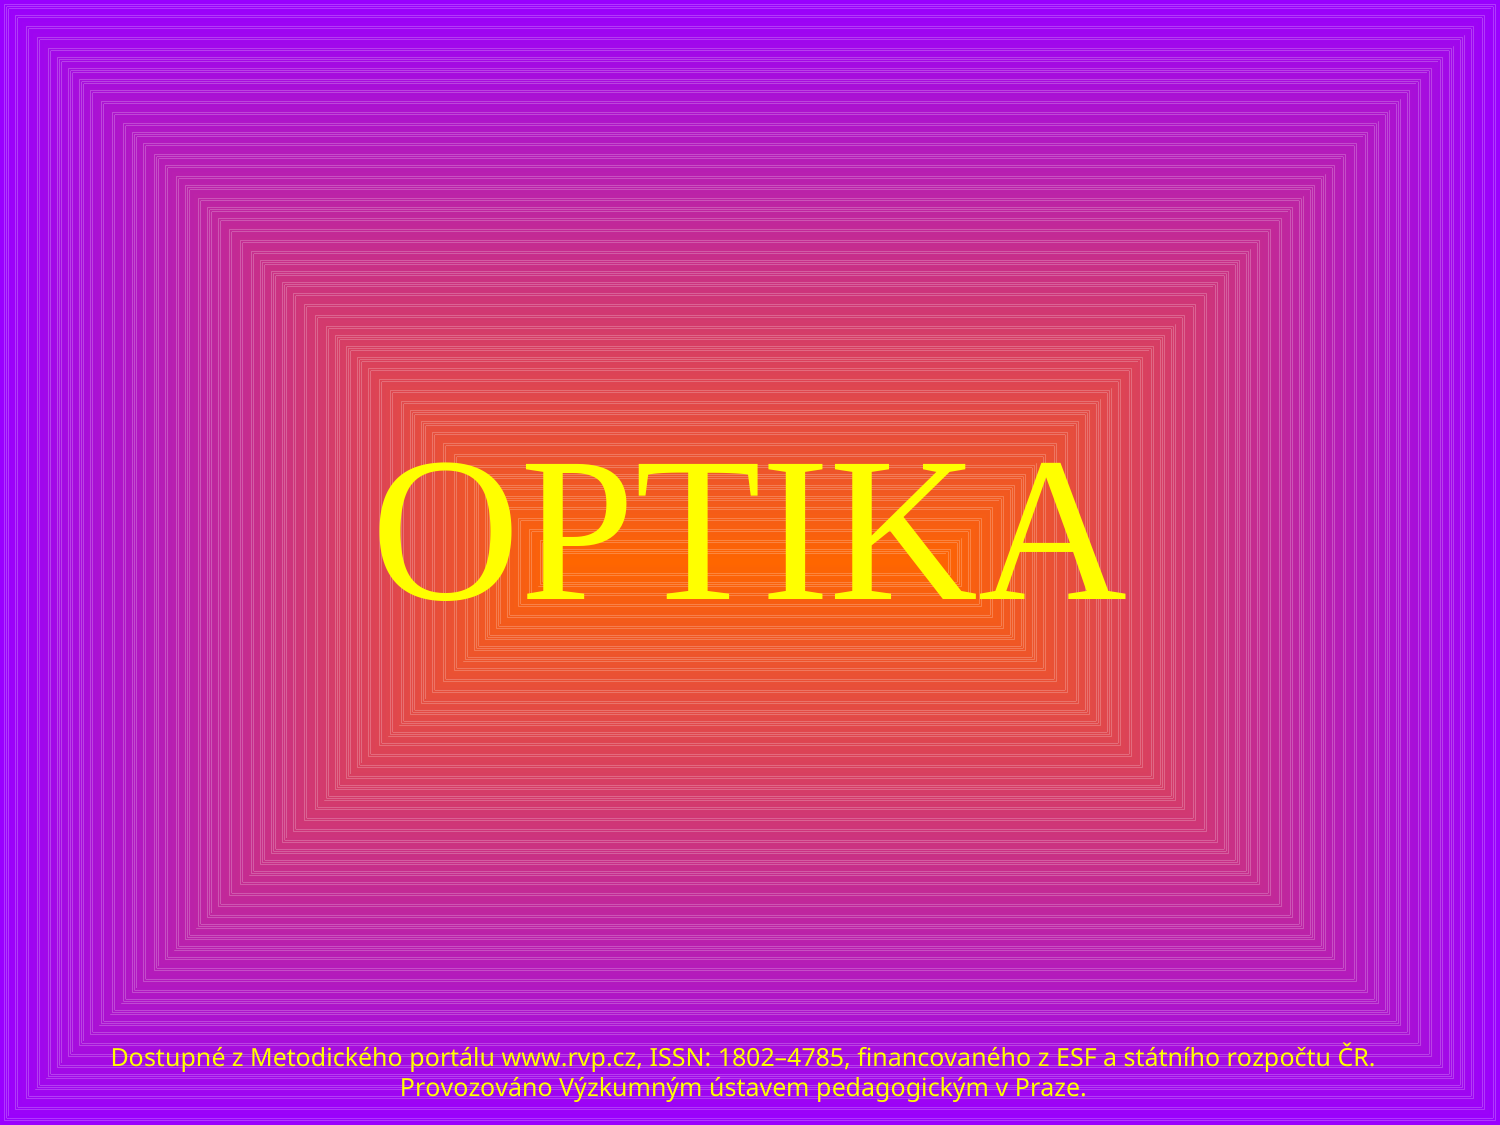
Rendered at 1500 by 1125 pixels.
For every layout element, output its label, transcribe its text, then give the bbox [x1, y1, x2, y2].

text_box OPTIKA [0, 385, 1500, 649]
text_box Dostupné z Metodického portálu www.rvp.cz, ISSN: 1802–4785, financovaného z ESF a státního rozpočtu ČR. Provozováno Výzkumným ústavem pedagogickým v Praze. [35, 1041, 1454, 1102]
